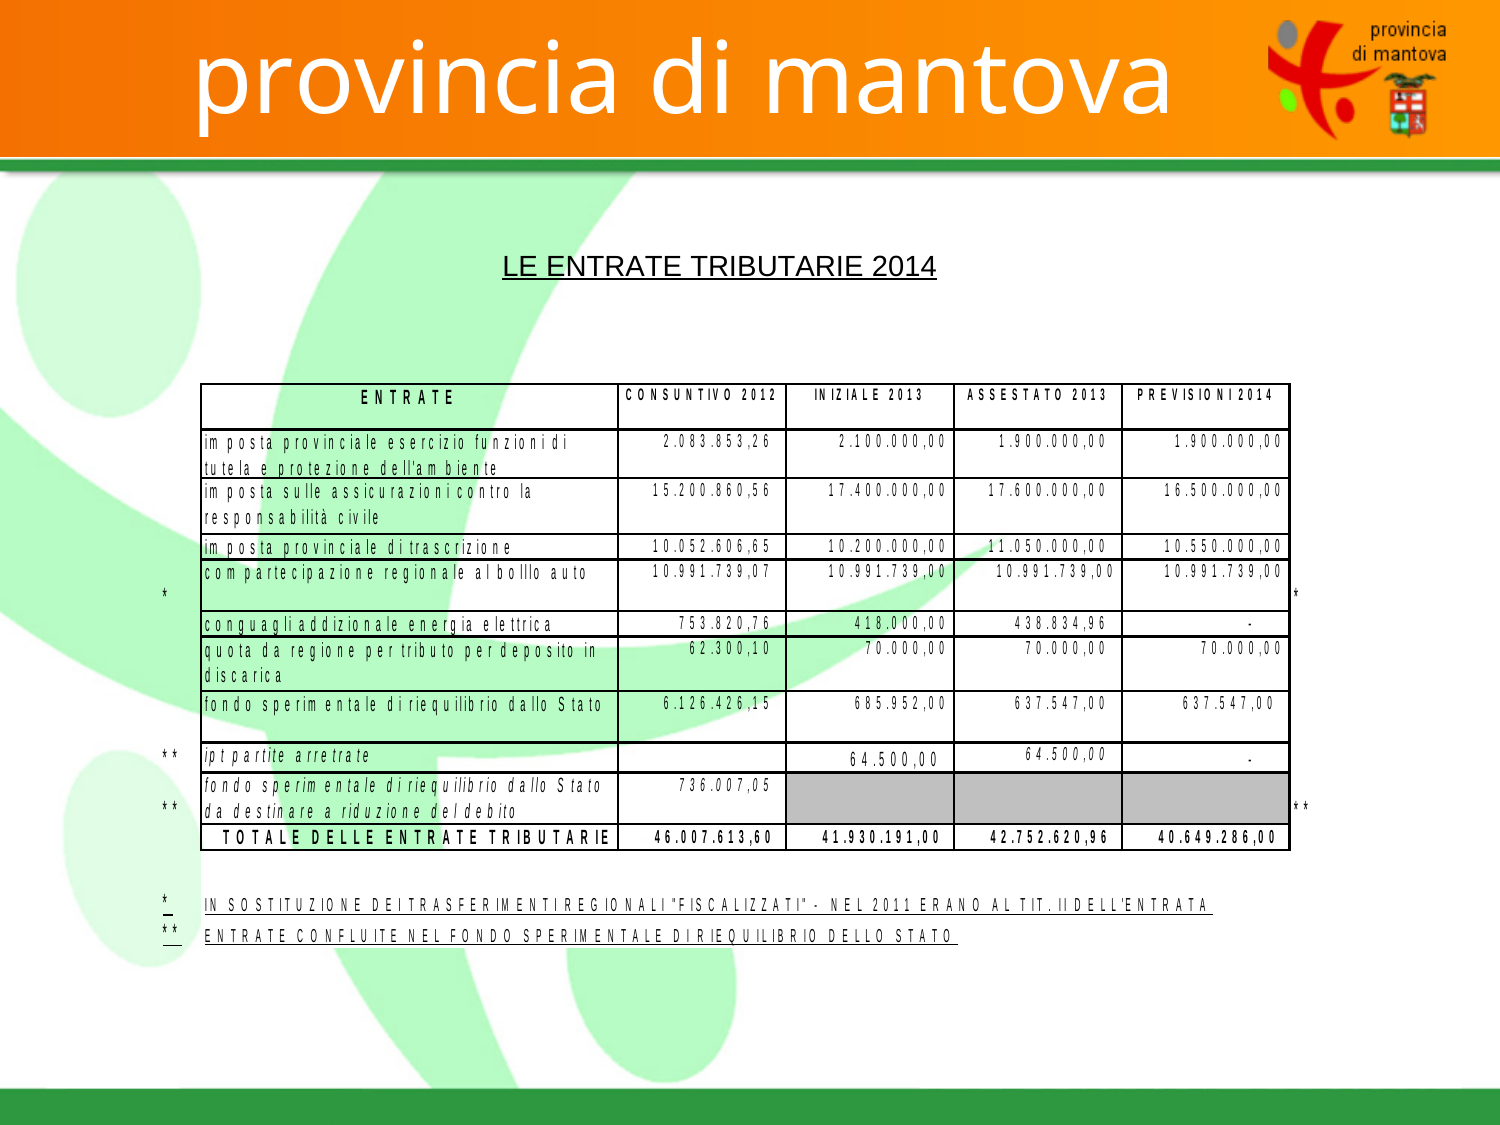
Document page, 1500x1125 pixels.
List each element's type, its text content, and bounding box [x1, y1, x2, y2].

picture [1267, 15, 1452, 142]
text_box provincia di mantova [176, 5, 1205, 142]
text_box LE ENTRATE TRIBUTARIE 2014 [471, 240, 969, 291]
picture [0, 157, 1500, 1125]
